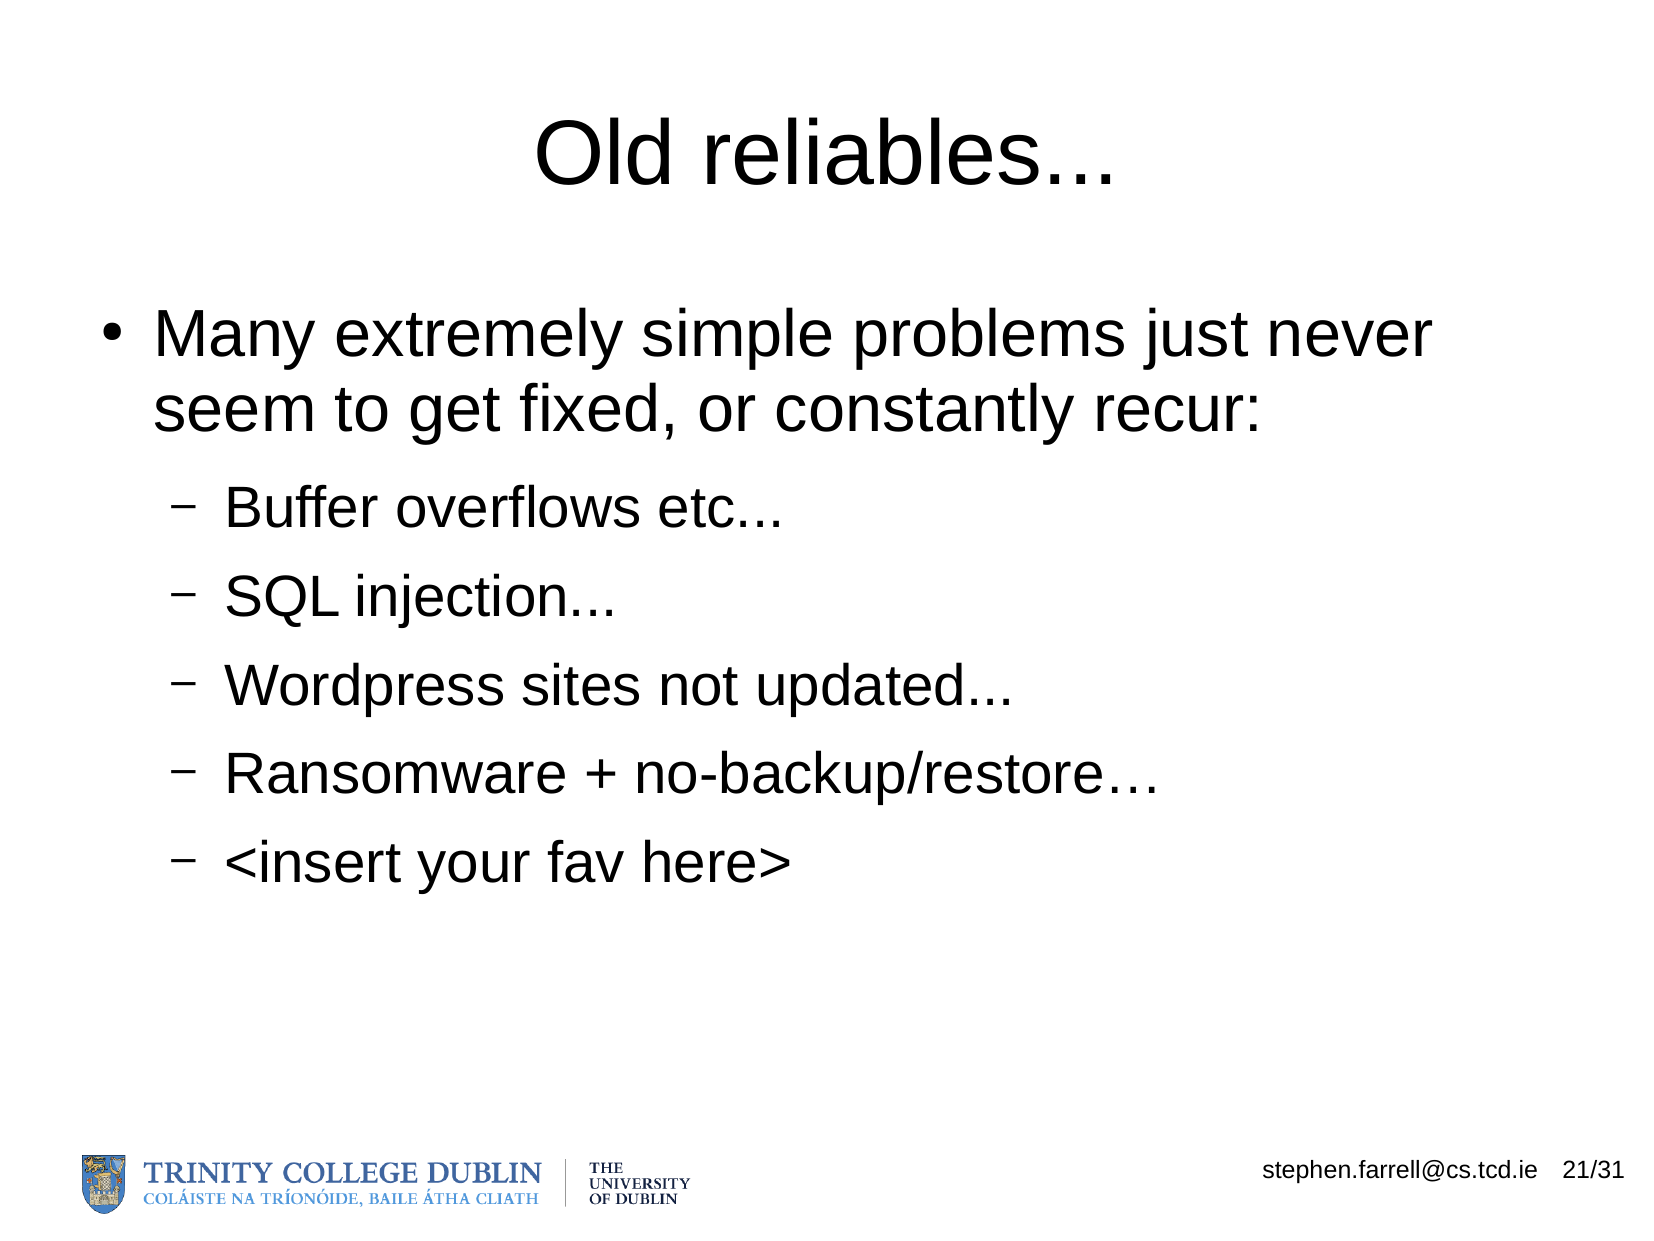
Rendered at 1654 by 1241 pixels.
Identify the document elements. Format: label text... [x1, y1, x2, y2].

picture [82, 1155, 694, 1214]
title Old reliables... [82, 49, 1571, 257]
list Many extremely simple problems just never seem to get fixed, or constantly recur: Buffer overflows etc... SQL injection... Wordpress sites not updated... Ransomware + no-backup/restore… <insert your fav here> [82, 296, 1571, 1016]
